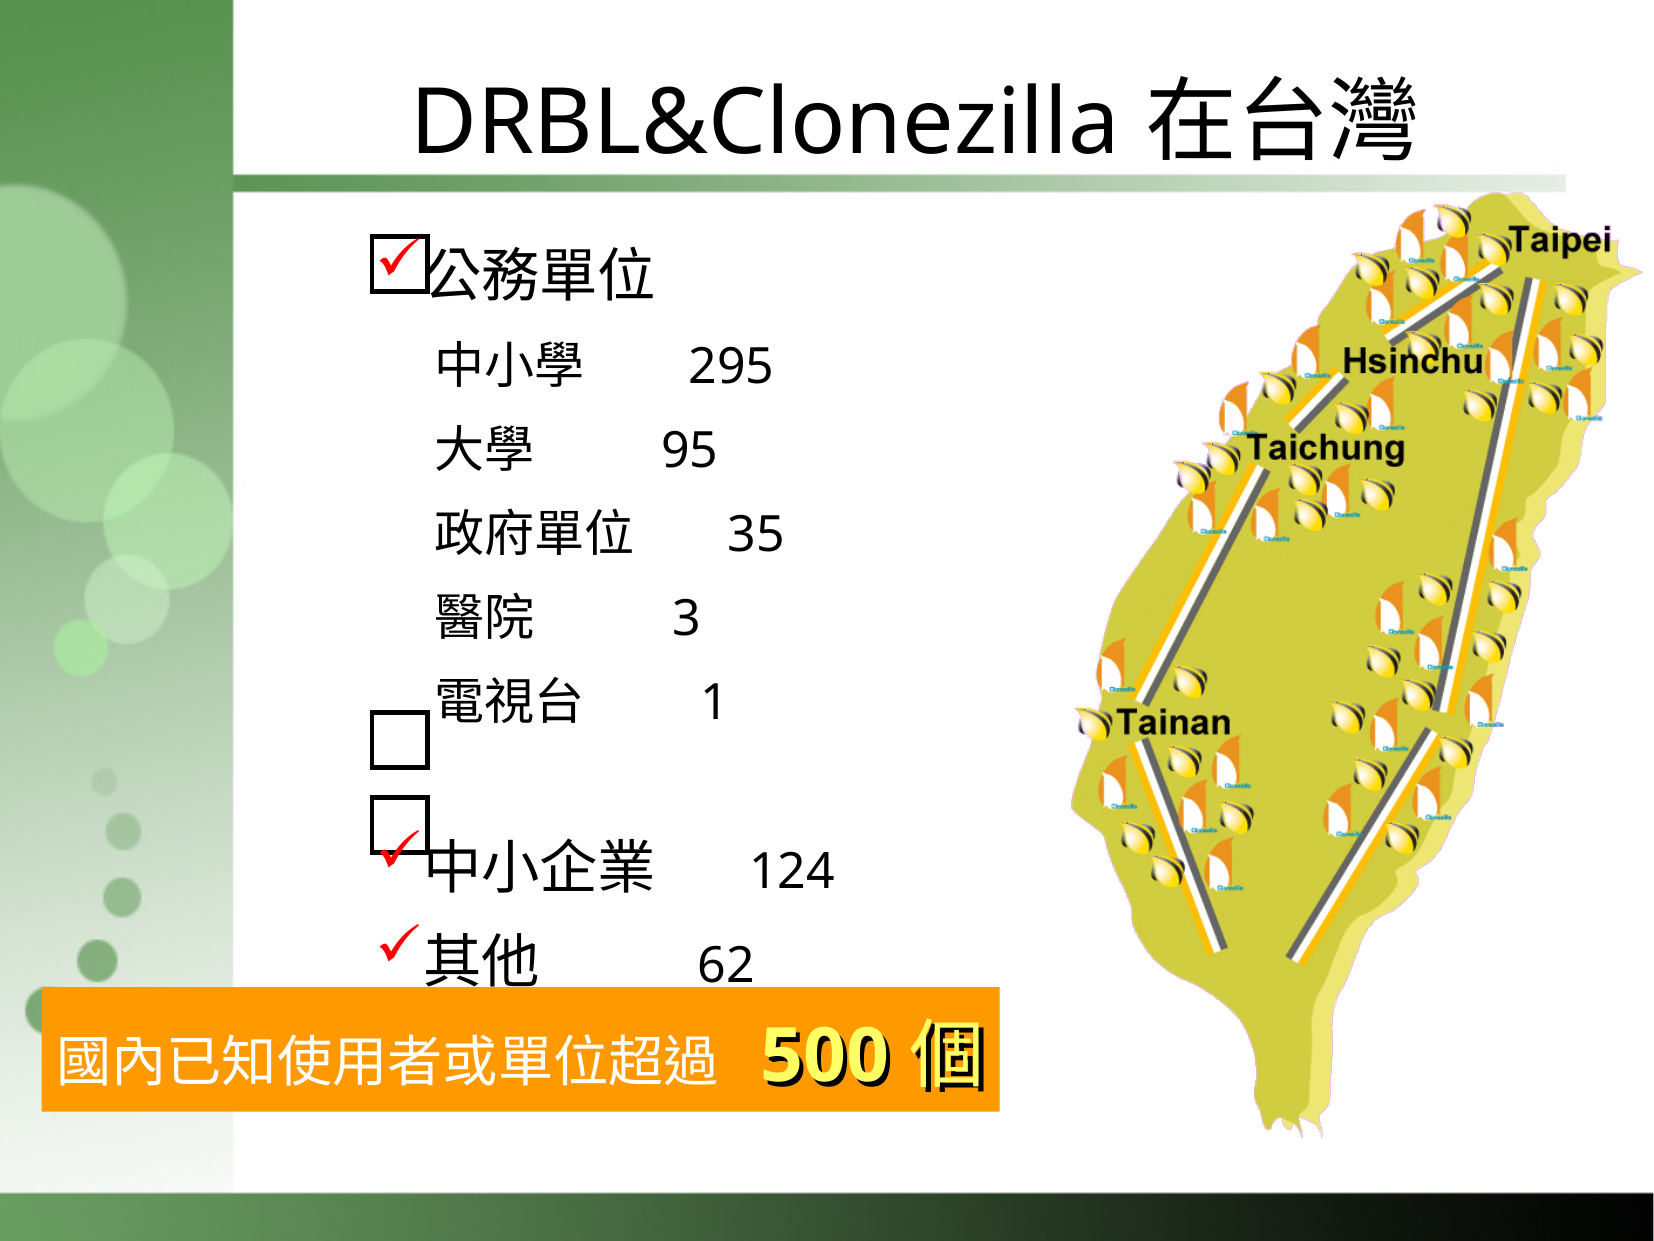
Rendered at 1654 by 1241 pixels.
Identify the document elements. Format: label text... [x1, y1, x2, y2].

title DRBL&Clonezilla在台灣 [236, 49, 1595, 178]
text_box 公務單位 中小學 295 大學 95 政府單位 35 醫院 3 電視台 1 中小企業 124 其他 62 [300, 236, 1052, 886]
picture [0, 0, 1654, 1241]
text_box 國內已知使用者或單位超過 500個 [41, 987, 1000, 1112]
